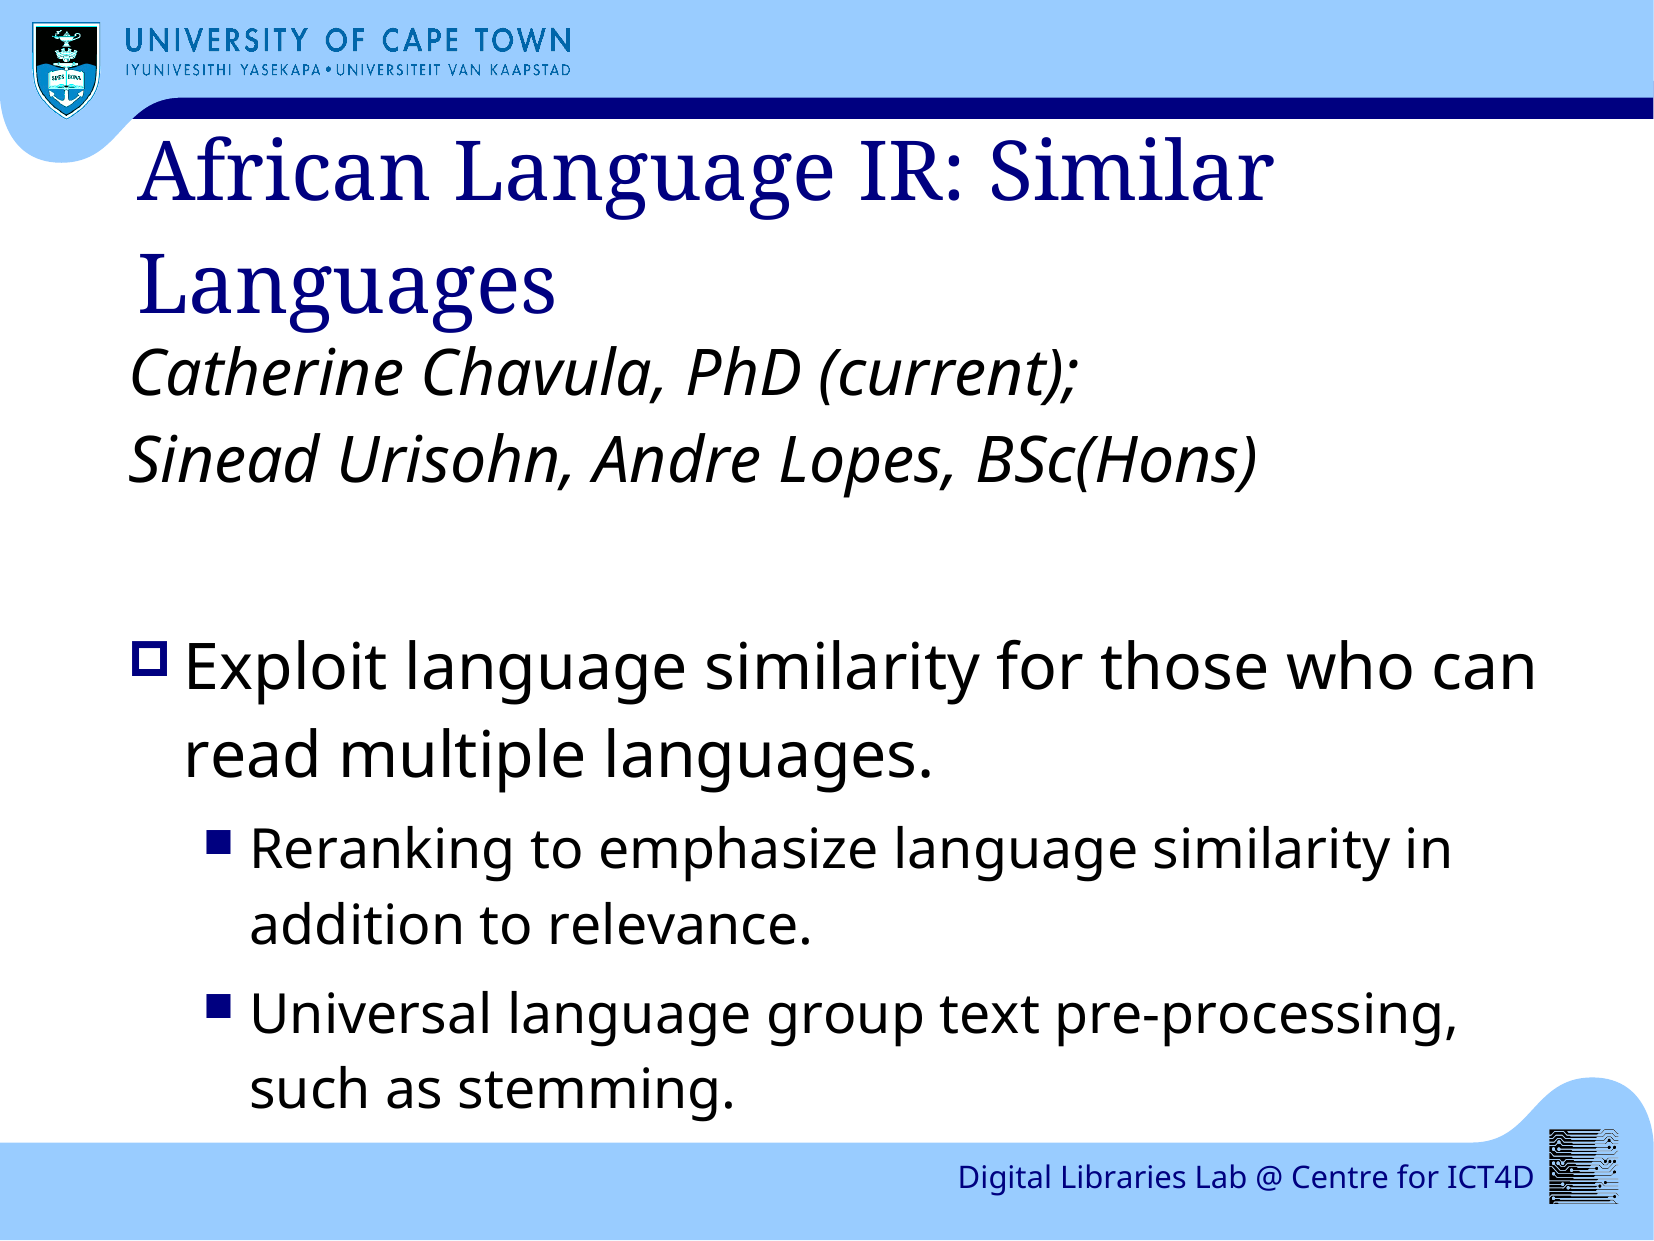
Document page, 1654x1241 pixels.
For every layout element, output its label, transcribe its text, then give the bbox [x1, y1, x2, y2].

list Catherine Chavula, PhD (current); Sinead Urisohn, Andre Lopes, BSc(Hons) Exploit language similarity for those who can read multiple languages. Reranking to emphasize language similarity in addition to relevance. Universal language group text pre-processing, such as stemming. [128, 326, 1597, 1046]
picture [32, 22, 101, 120]
picture [122, 25, 573, 78]
picture [1549, 1129, 1619, 1204]
title African Language IR: Similar Languages [137, 155, 1598, 296]
